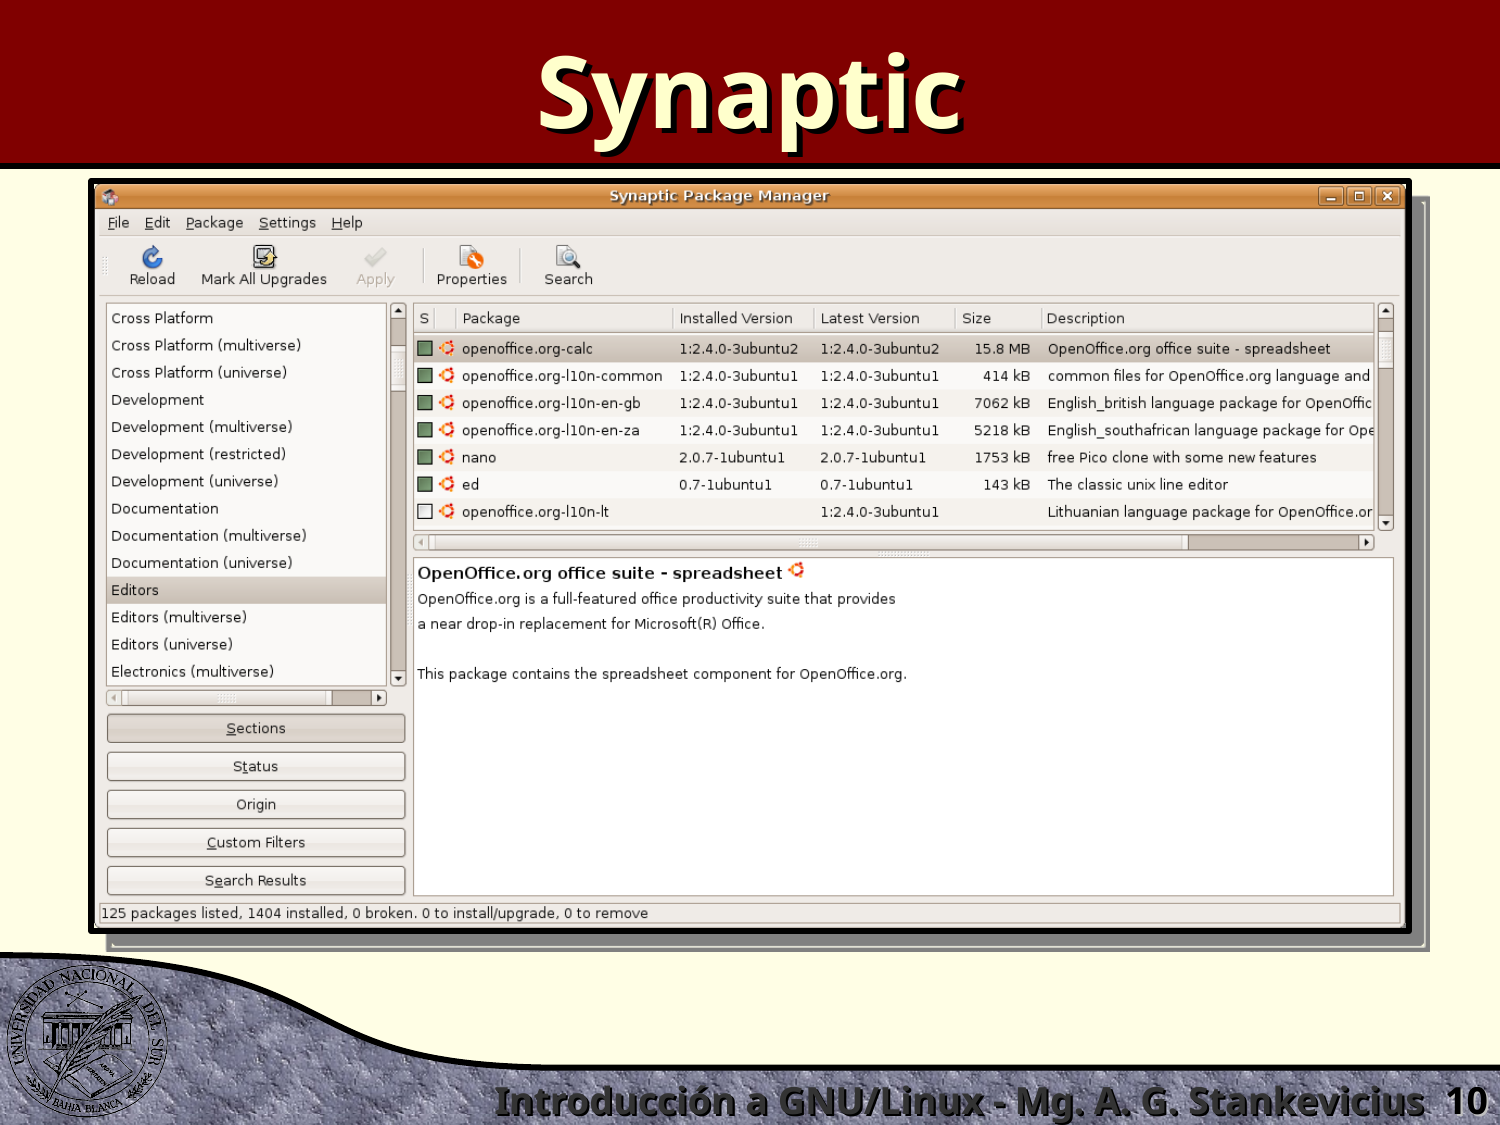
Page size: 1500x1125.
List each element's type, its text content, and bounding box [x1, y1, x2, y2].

picture [94, 183, 1406, 929]
picture [0, 956, 1500, 1125]
title Synaptic [15, 12, 1485, 153]
picture [1059, 1100, 1065, 1110]
